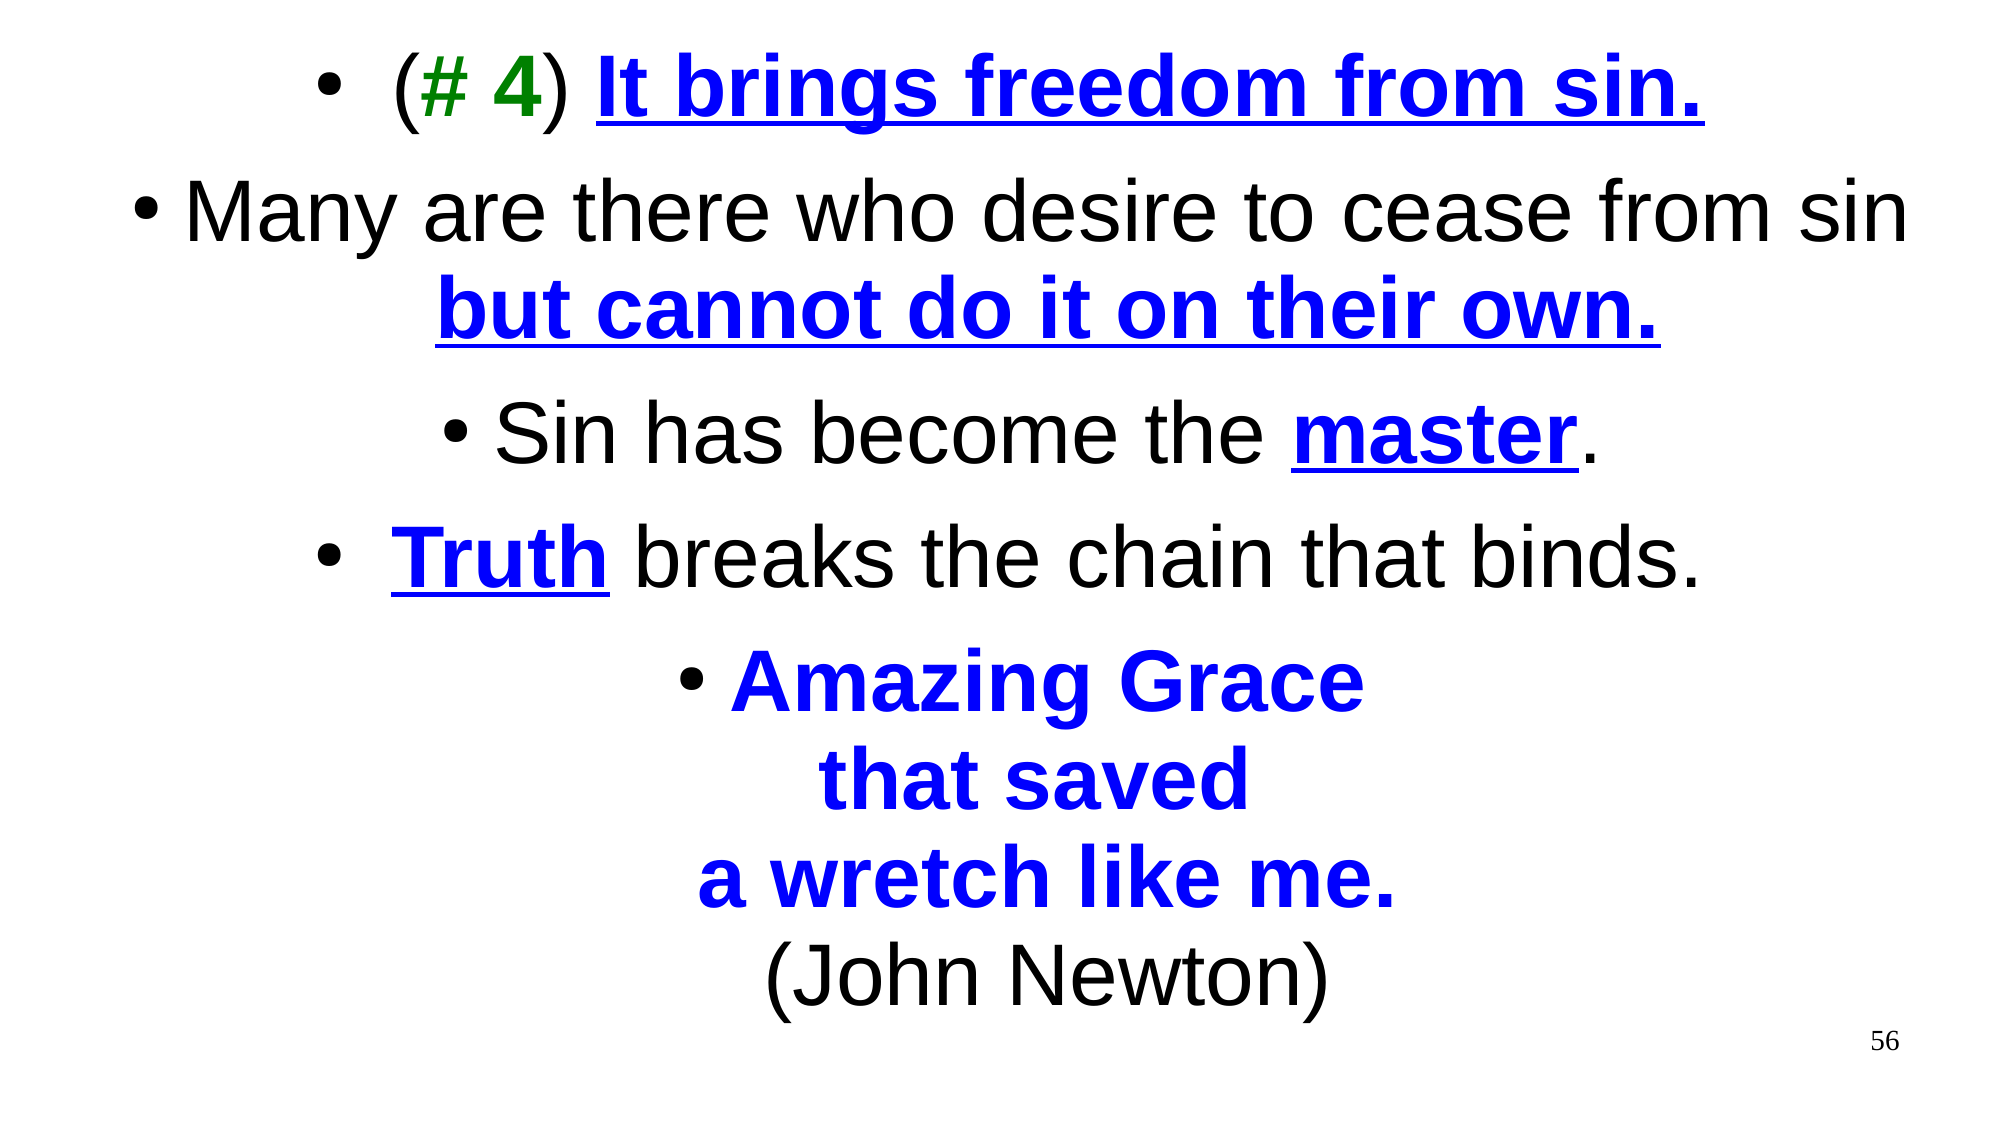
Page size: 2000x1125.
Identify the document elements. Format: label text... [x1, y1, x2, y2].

list (# 4) It brings freedom from sin. Many are there who desire to cease from sin but cannot do it on their own. Sin has become the master. Truth breaks the chain that binds. Amazing Grace that saved a wretch like me. (John Newton) [37, 37, 1988, 1088]
